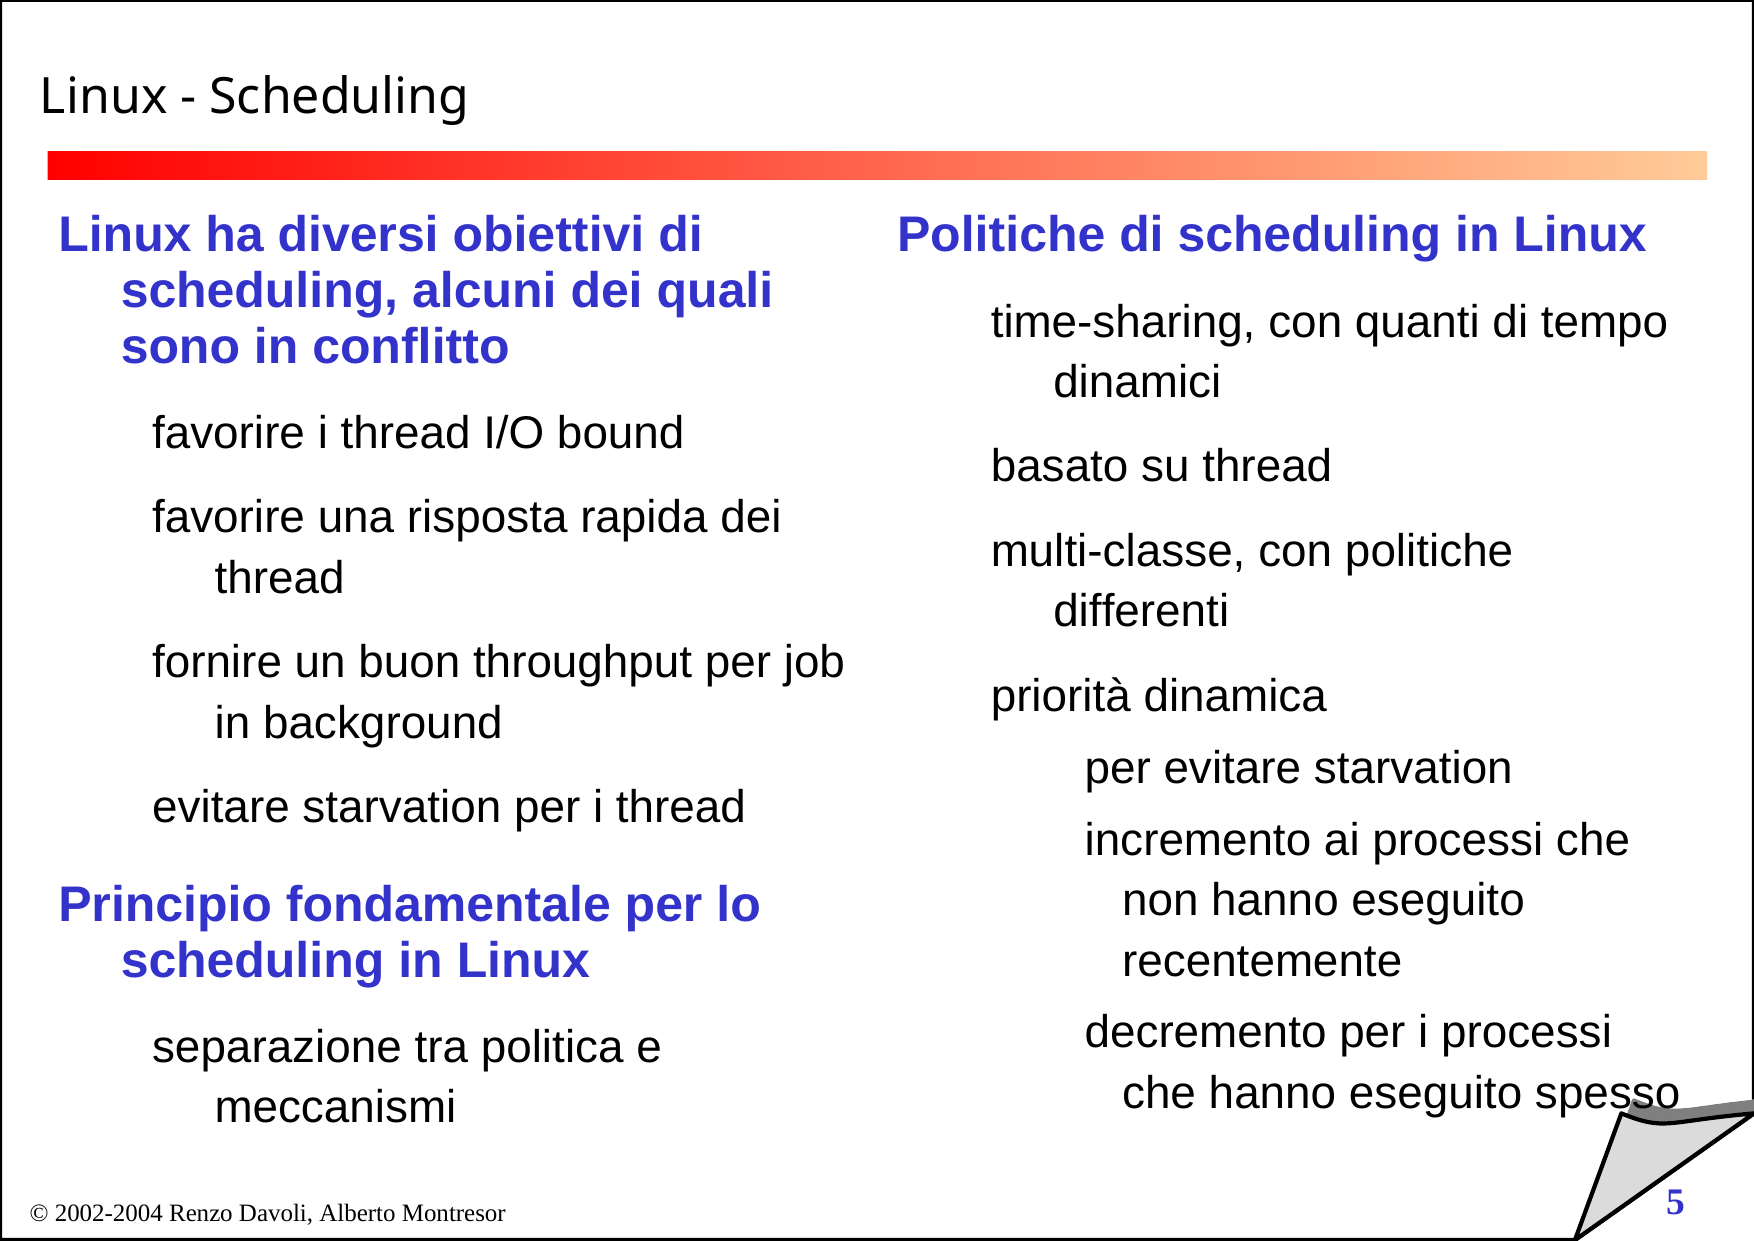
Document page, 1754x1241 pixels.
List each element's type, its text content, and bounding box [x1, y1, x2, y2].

list Politiche di scheduling in Linux time-sharing, con quanti di tempo dinamici basato su thread multi-classe, con politiche differenti priorità dinamica per evitare starvation incremento ai processi che non hanno eseguito recentemente decremento per i processi che hanno eseguito spesso [897, 206, 1696, 1190]
title Linux - Scheduling [40, 49, 1714, 144]
list Linux ha diversi obiettivi di scheduling, alcuni dei quali sono in conflitto favorire i thread I/O bound favorire una risposta rapida dei thread fornire un buon throughput per job in background evitare starvation per i thread Principio fondamentale per lo scheduling in Linux separazione tra politica e meccanismi [58, 206, 858, 1134]
